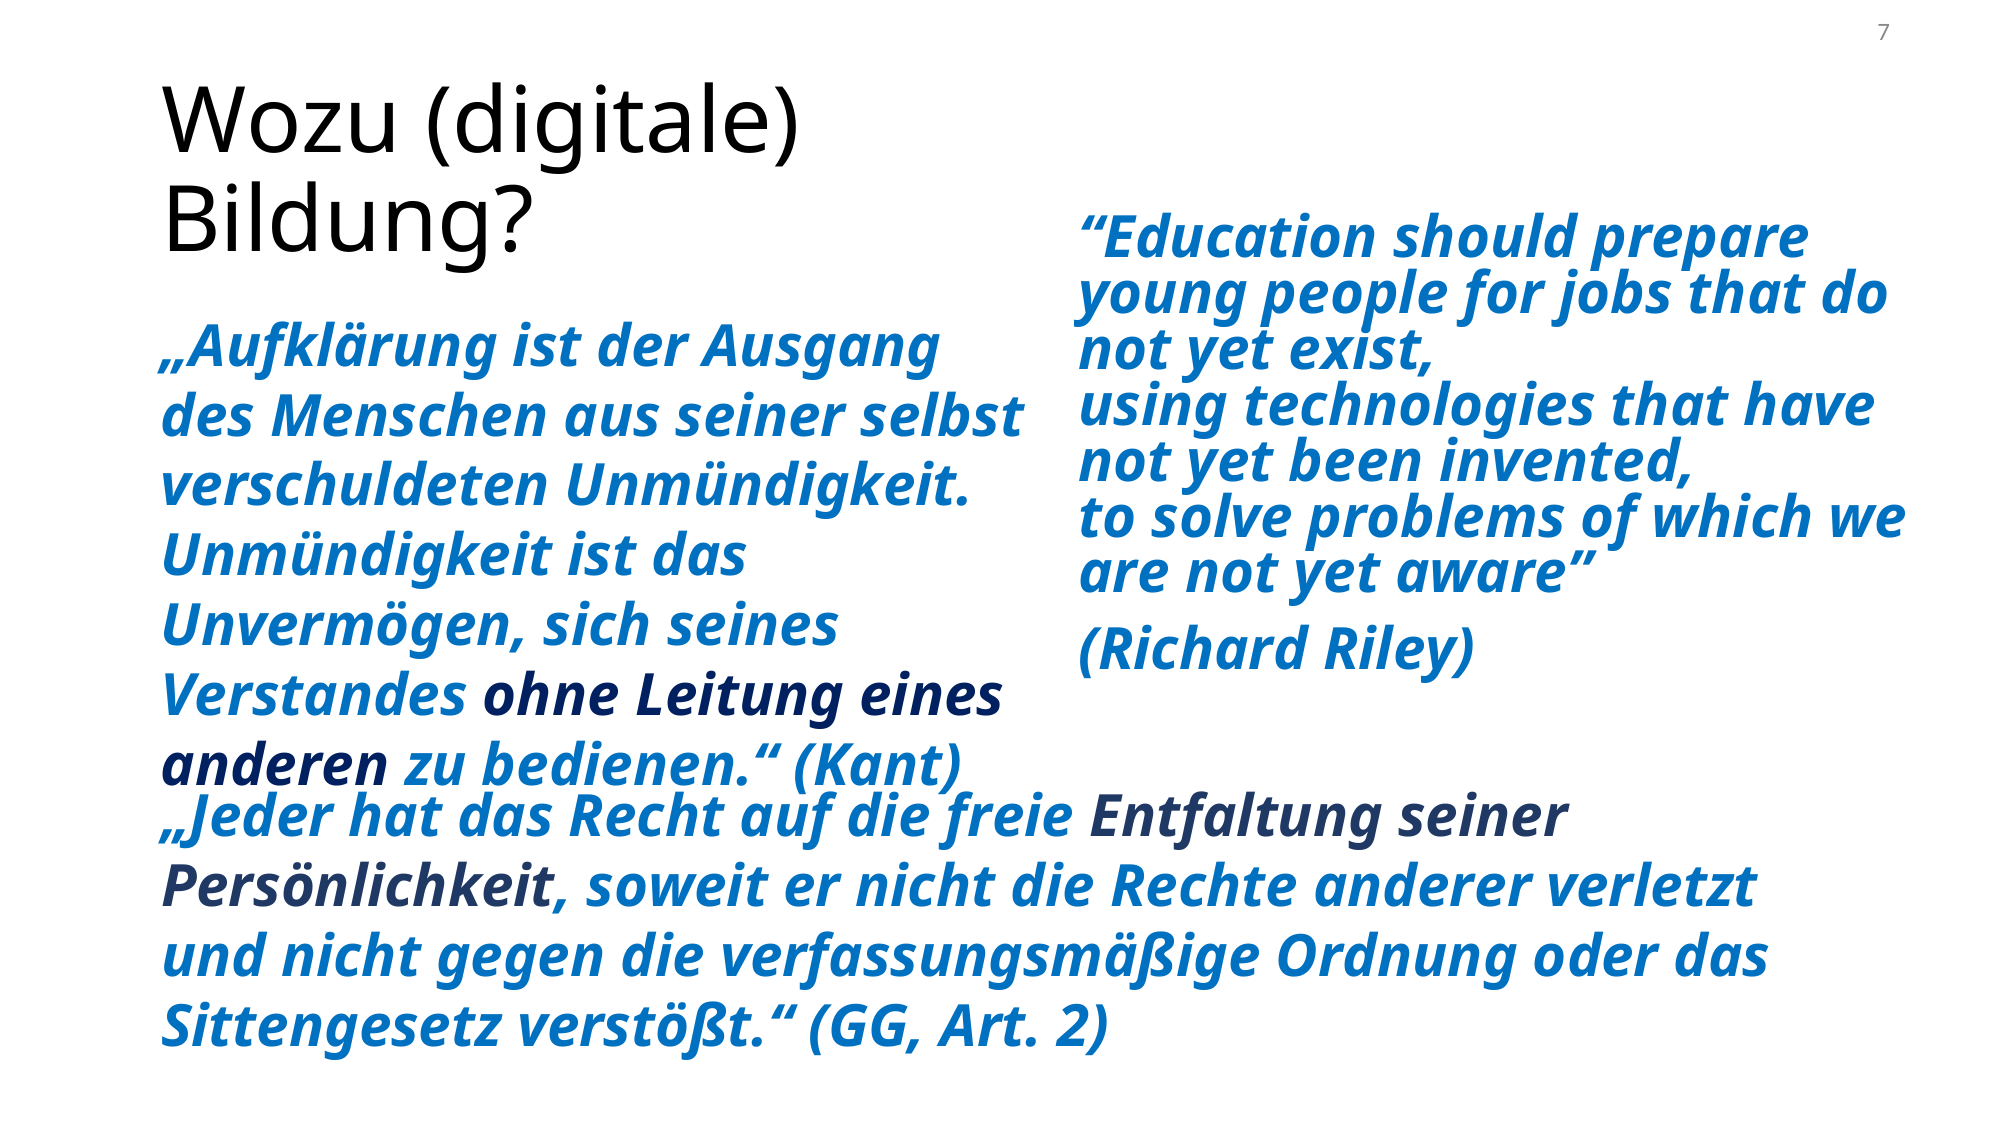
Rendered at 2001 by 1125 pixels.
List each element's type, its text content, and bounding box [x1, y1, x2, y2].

text_box 7 [1862, 0, 2000, 61]
title Wozu (digitale) Bildung? [146, 60, 1114, 285]
text_box „Aufklärung ist der Ausgang des Menschen aus seiner selbst verschuldeten Unmündigkeit. Unmündigkeit ist das Unvermögen, sich seines Verstandes ohne Leitung eines anderen zu bedienen.“ (Kant) [145, 300, 1064, 740]
text_box „Jeder hat das Recht auf die freie Entfaltung seiner Persönlichkeit, soweit er nicht die Rechte anderer verletzt und nicht gegen die verfassungsmäßige Ordnung oder das Sittengesetz verstößt.“ (GG, Art. 2) [146, 770, 1877, 999]
list “Education should prepare young people for jobs that do not yet exist, using technologies that have not yet been invented, to solve problems of which we are not yet aware” (Richard Riley) [1063, 205, 1969, 740]
